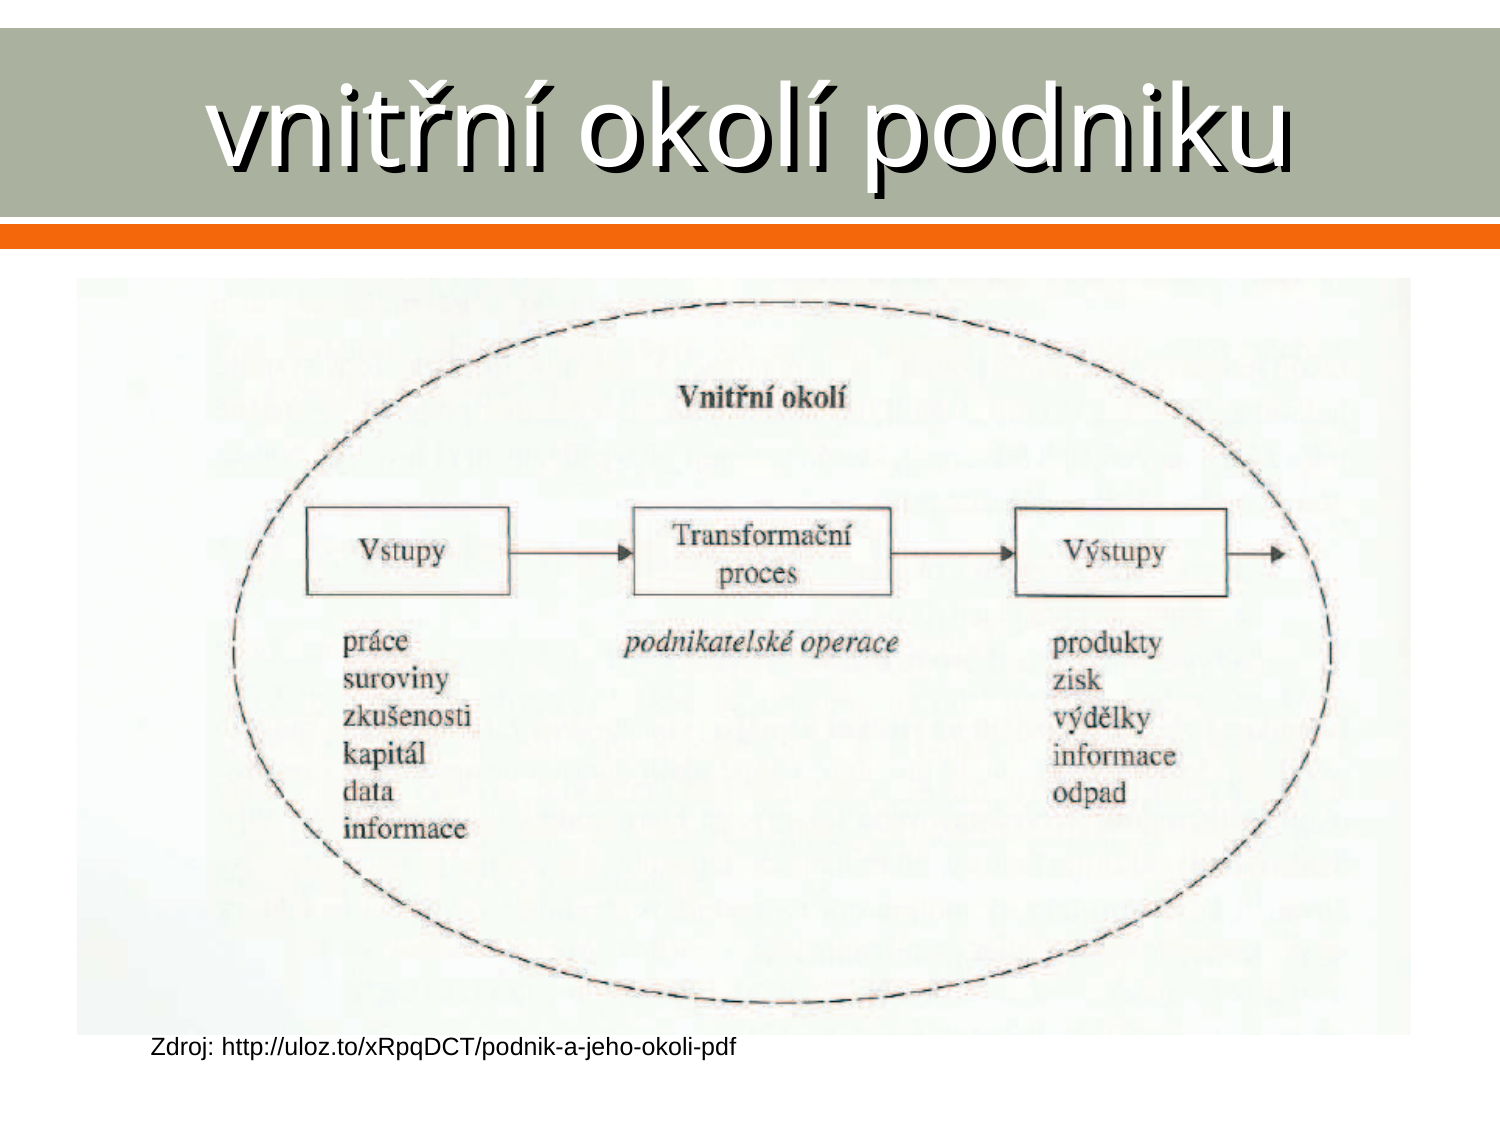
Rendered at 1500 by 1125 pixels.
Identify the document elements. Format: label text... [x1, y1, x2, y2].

text_box Zdroj: http://uloz.to/xRpqDCT/podnik-a-jeho-okoli-pdf [135, 1023, 1199, 1069]
picture [76, 278, 1411, 1035]
title vnitřní okolí podniku [75, 29, 1426, 213]
